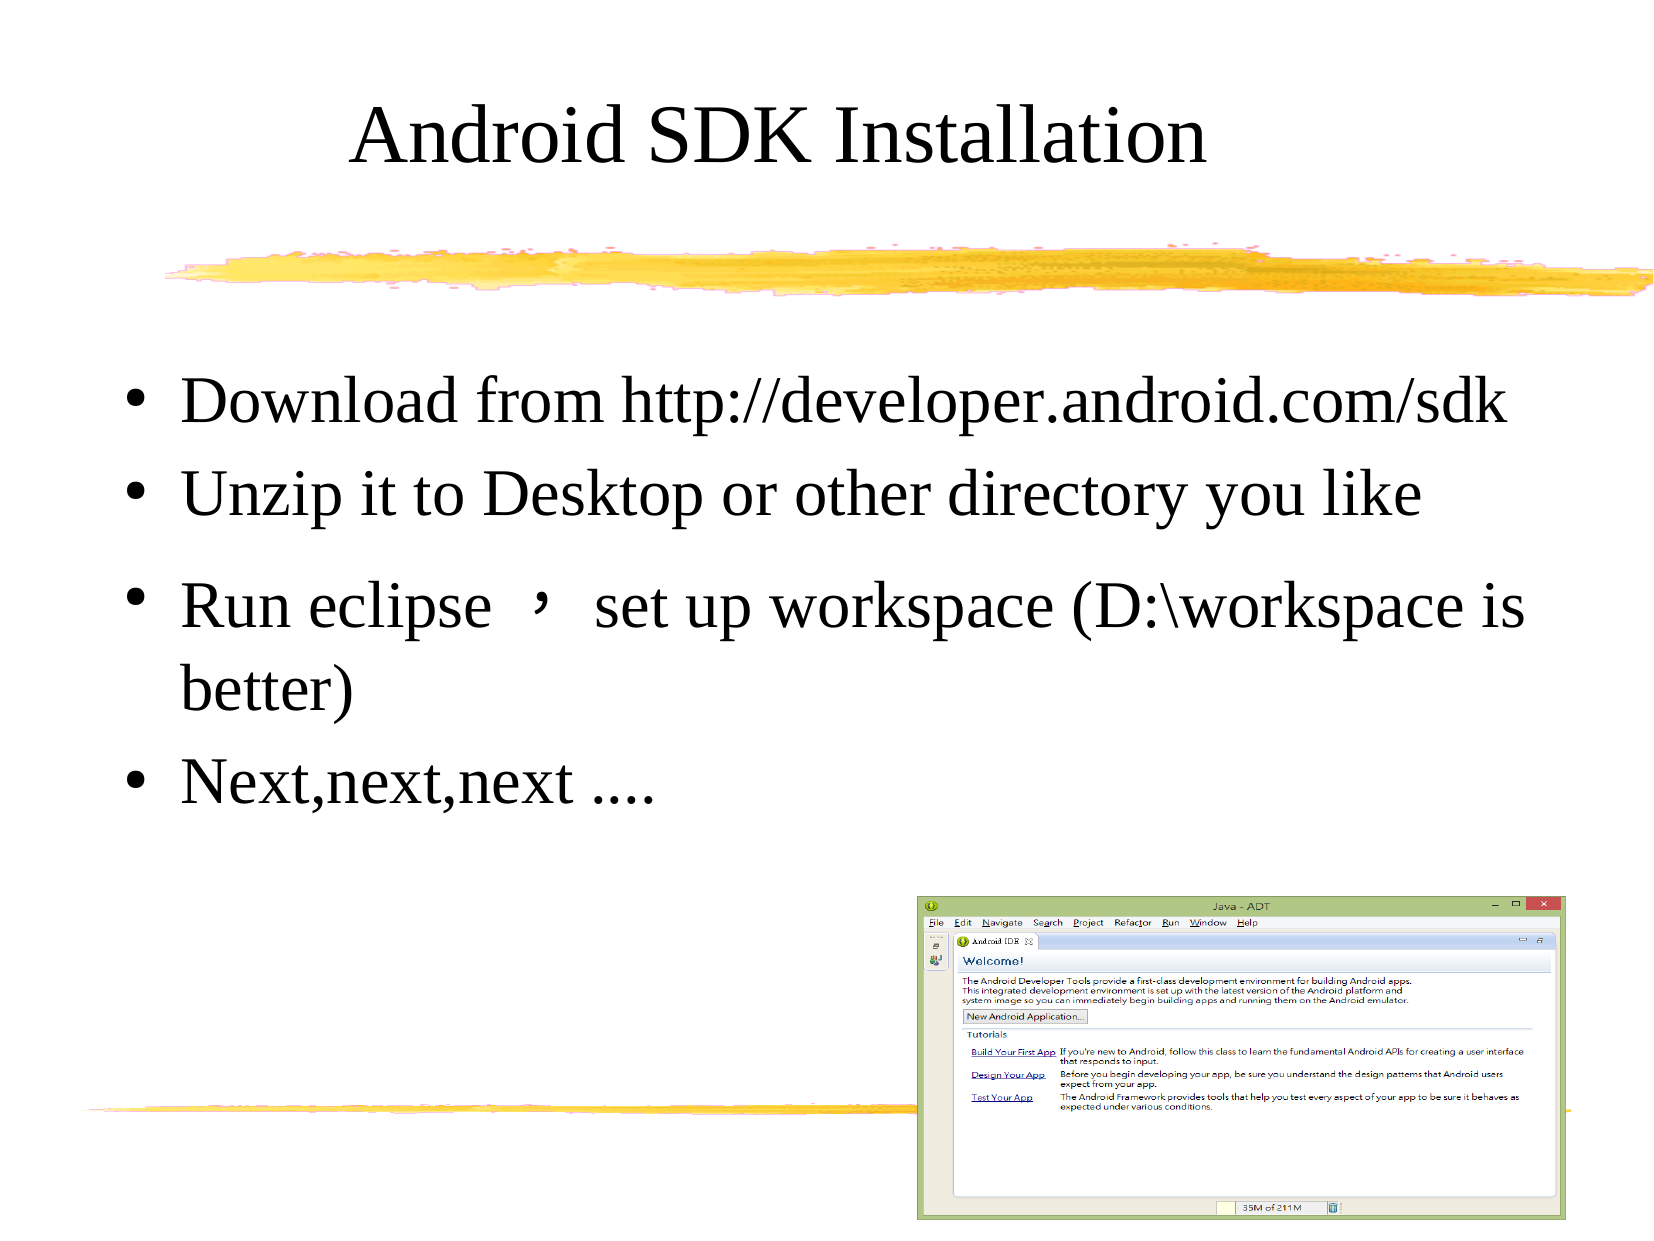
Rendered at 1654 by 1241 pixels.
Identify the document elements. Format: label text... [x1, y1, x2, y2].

picture [165, 237, 1654, 308]
title Android SDK Installation [76, 28, 1482, 235]
picture [82, 896, 1571, 1220]
list Download from http://developer.android.com/sdk Unzip it to Desktop or other directory you like Run eclipse，set up workspace (D:\workspace is better) Next,next,next .... [124, 358, 1530, 1103]
